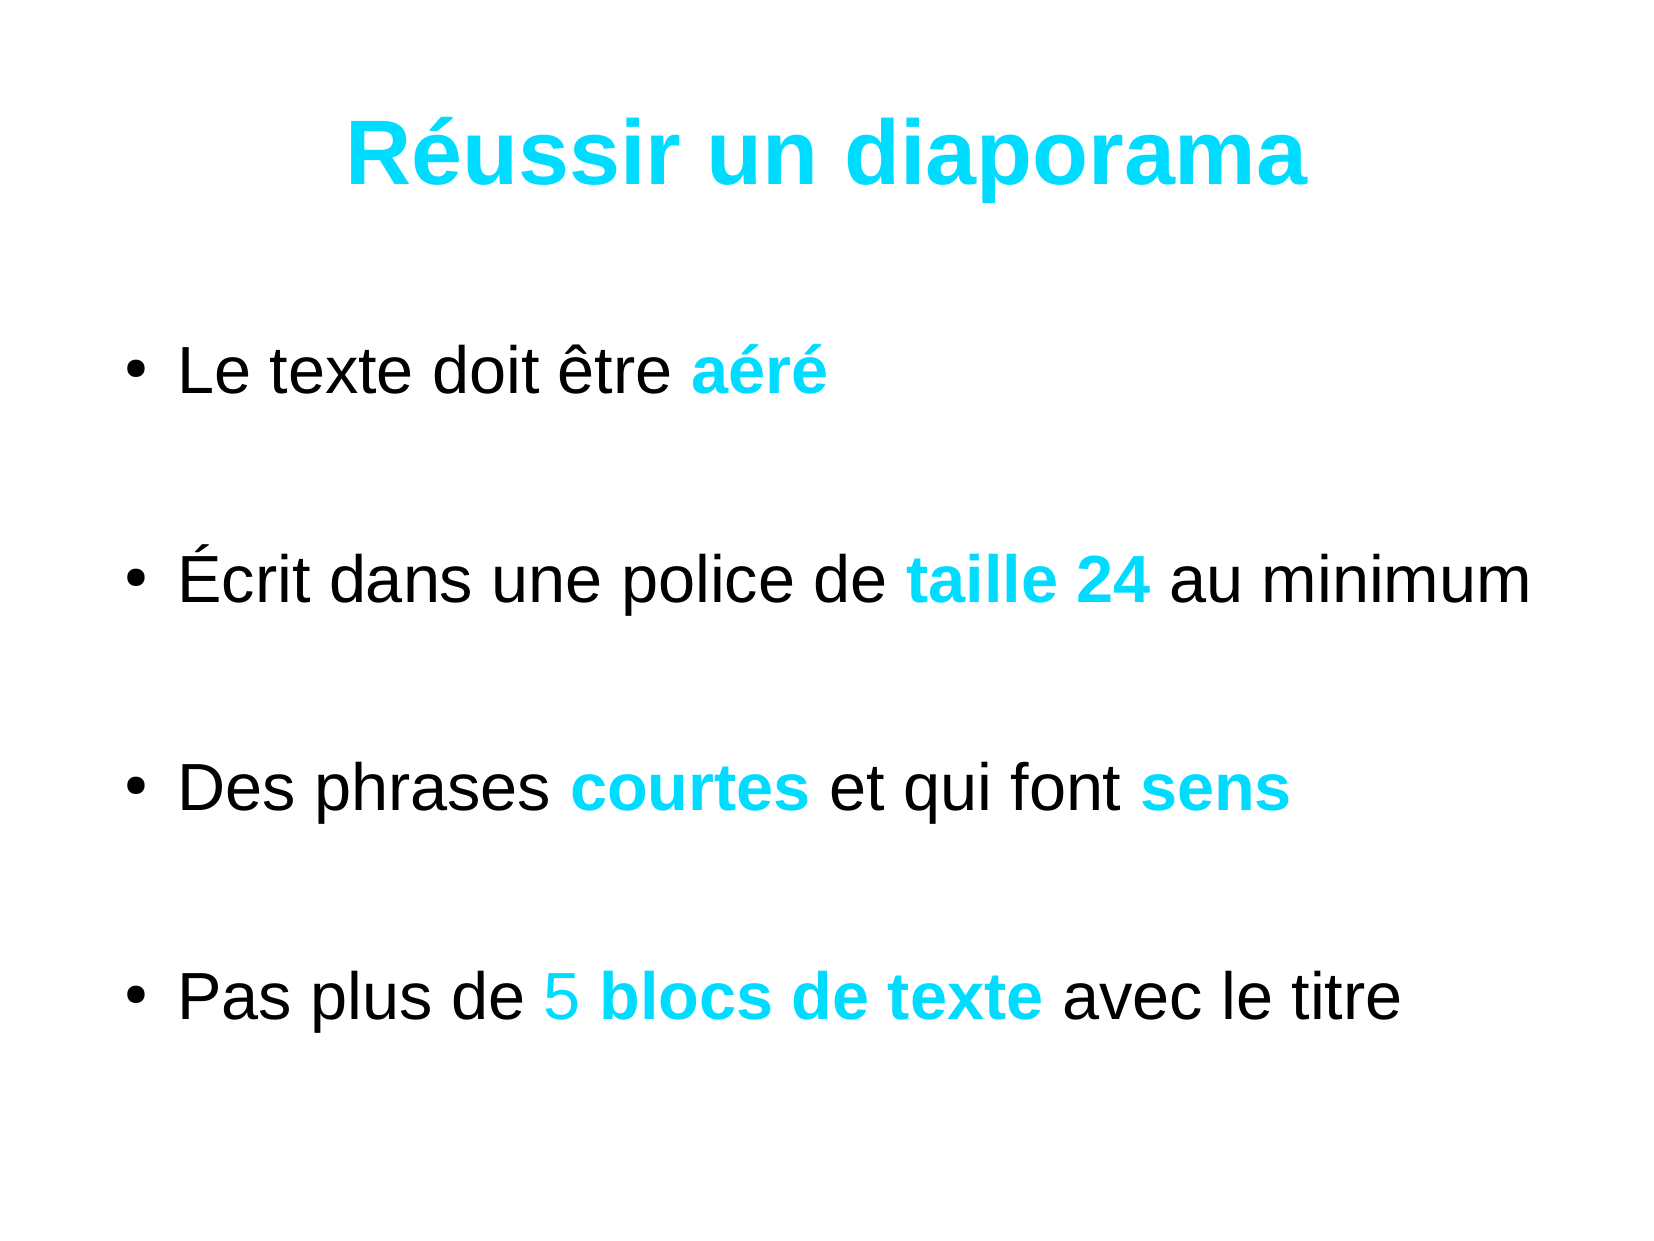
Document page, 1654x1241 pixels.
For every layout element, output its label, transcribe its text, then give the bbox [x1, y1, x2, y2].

title Réussir un diaporama [82, 49, 1571, 257]
list Le texte doit être aéré Écrit dans une police de taille 24 au minimum Des phrases courtes et qui font sens Pas plus de 5 blocs de texte avec le titre [106, 333, 1595, 1152]
